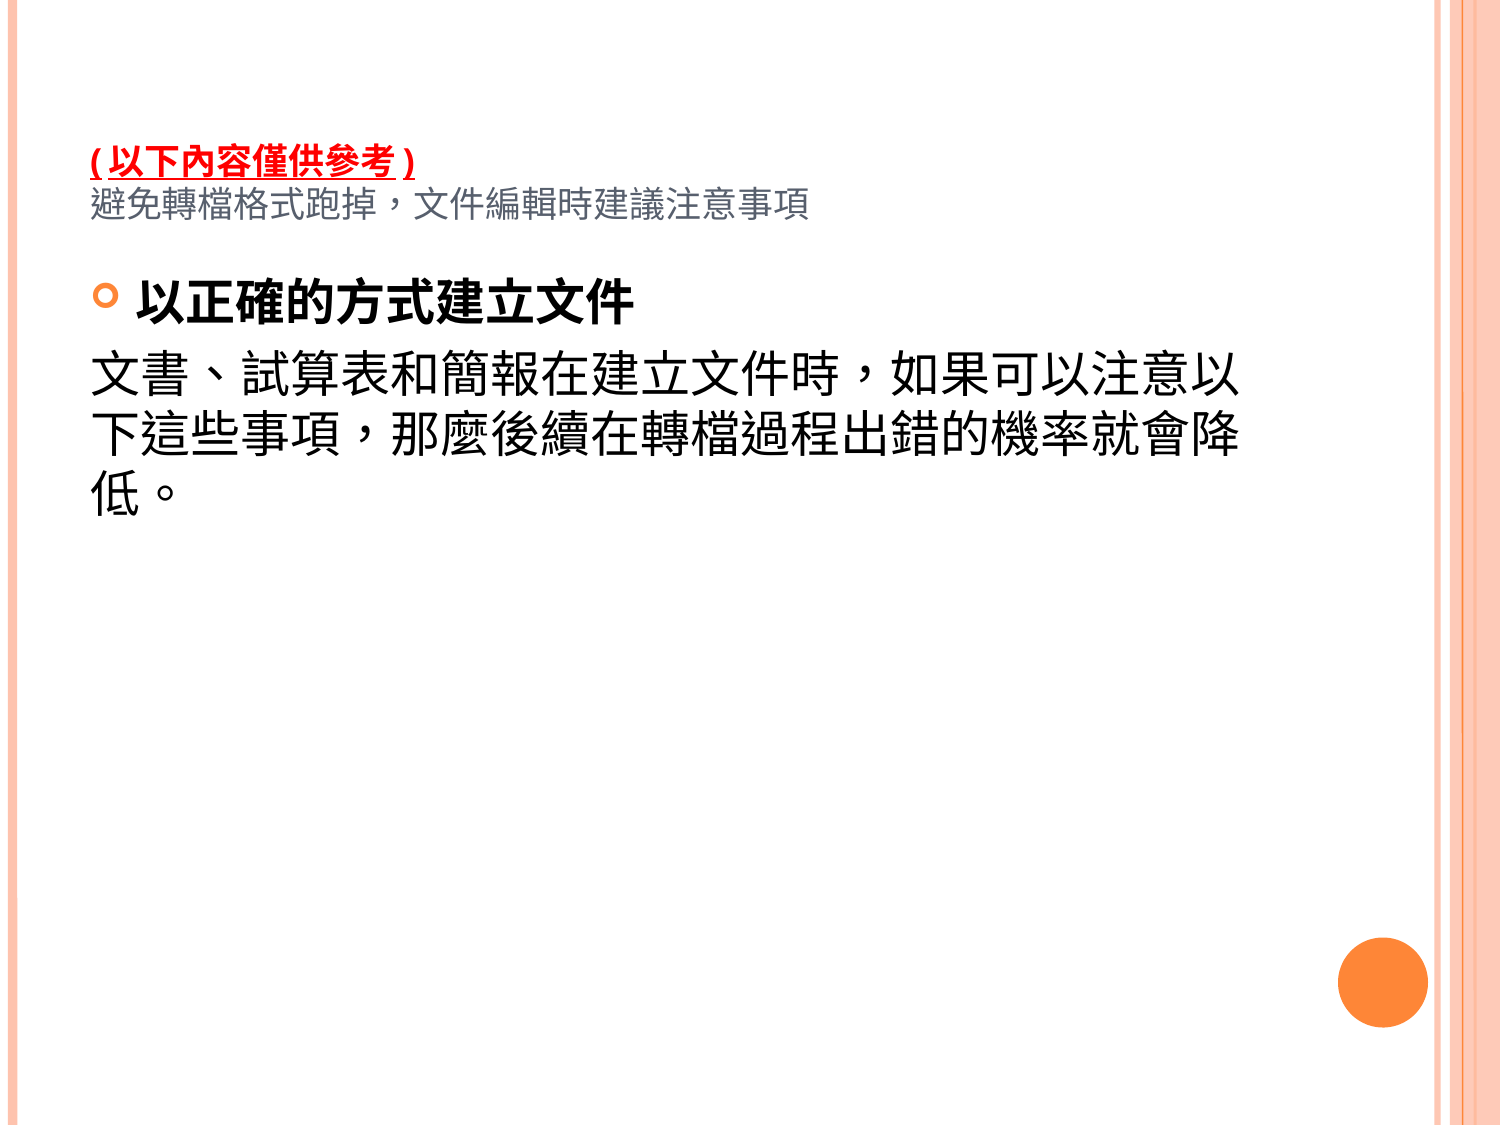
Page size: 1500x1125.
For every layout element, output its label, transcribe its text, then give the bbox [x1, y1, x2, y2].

title (以下內容僅供參考) 避免轉檔格式跑掉，文件編輯時建議注意事項 [75, 45, 1400, 233]
list 以正確的方式建立文件 文書、試算表和簡報在建立文件時，如果可以注意以下這些事項，那麼後續在轉檔過程出錯的機率就會降低。 [75, 262, 1300, 1062]
